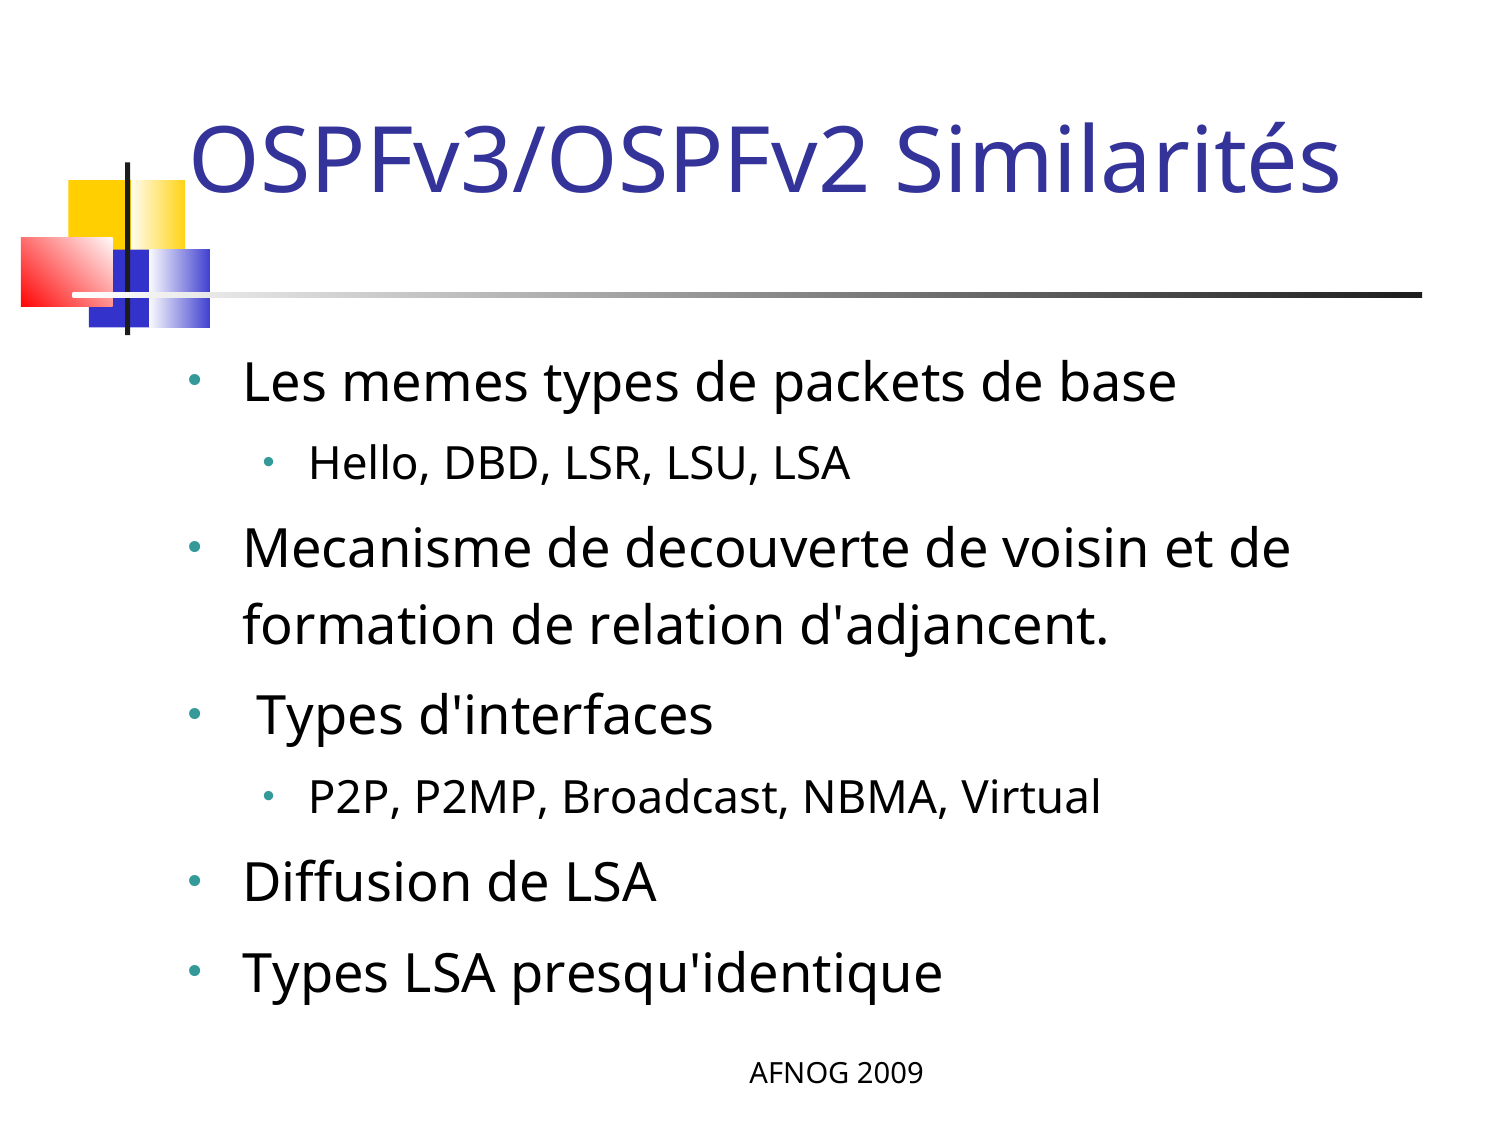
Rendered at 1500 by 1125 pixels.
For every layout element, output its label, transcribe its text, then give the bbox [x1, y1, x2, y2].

list Les memes types de packets de base Hello, DBD, LSR, LSU, LSA Mecanisme de decouverte de voisin et de formation de relation d'adjancent. Types d'interfaces P2P, P2MP, Broadcast, NBMA, Virtual Diffusion de LSA Types LSA presqu'identique [187, 343, 1425, 956]
title OSPFv3/OSPFv2 Similarités [188, 35, 1468, 276]
